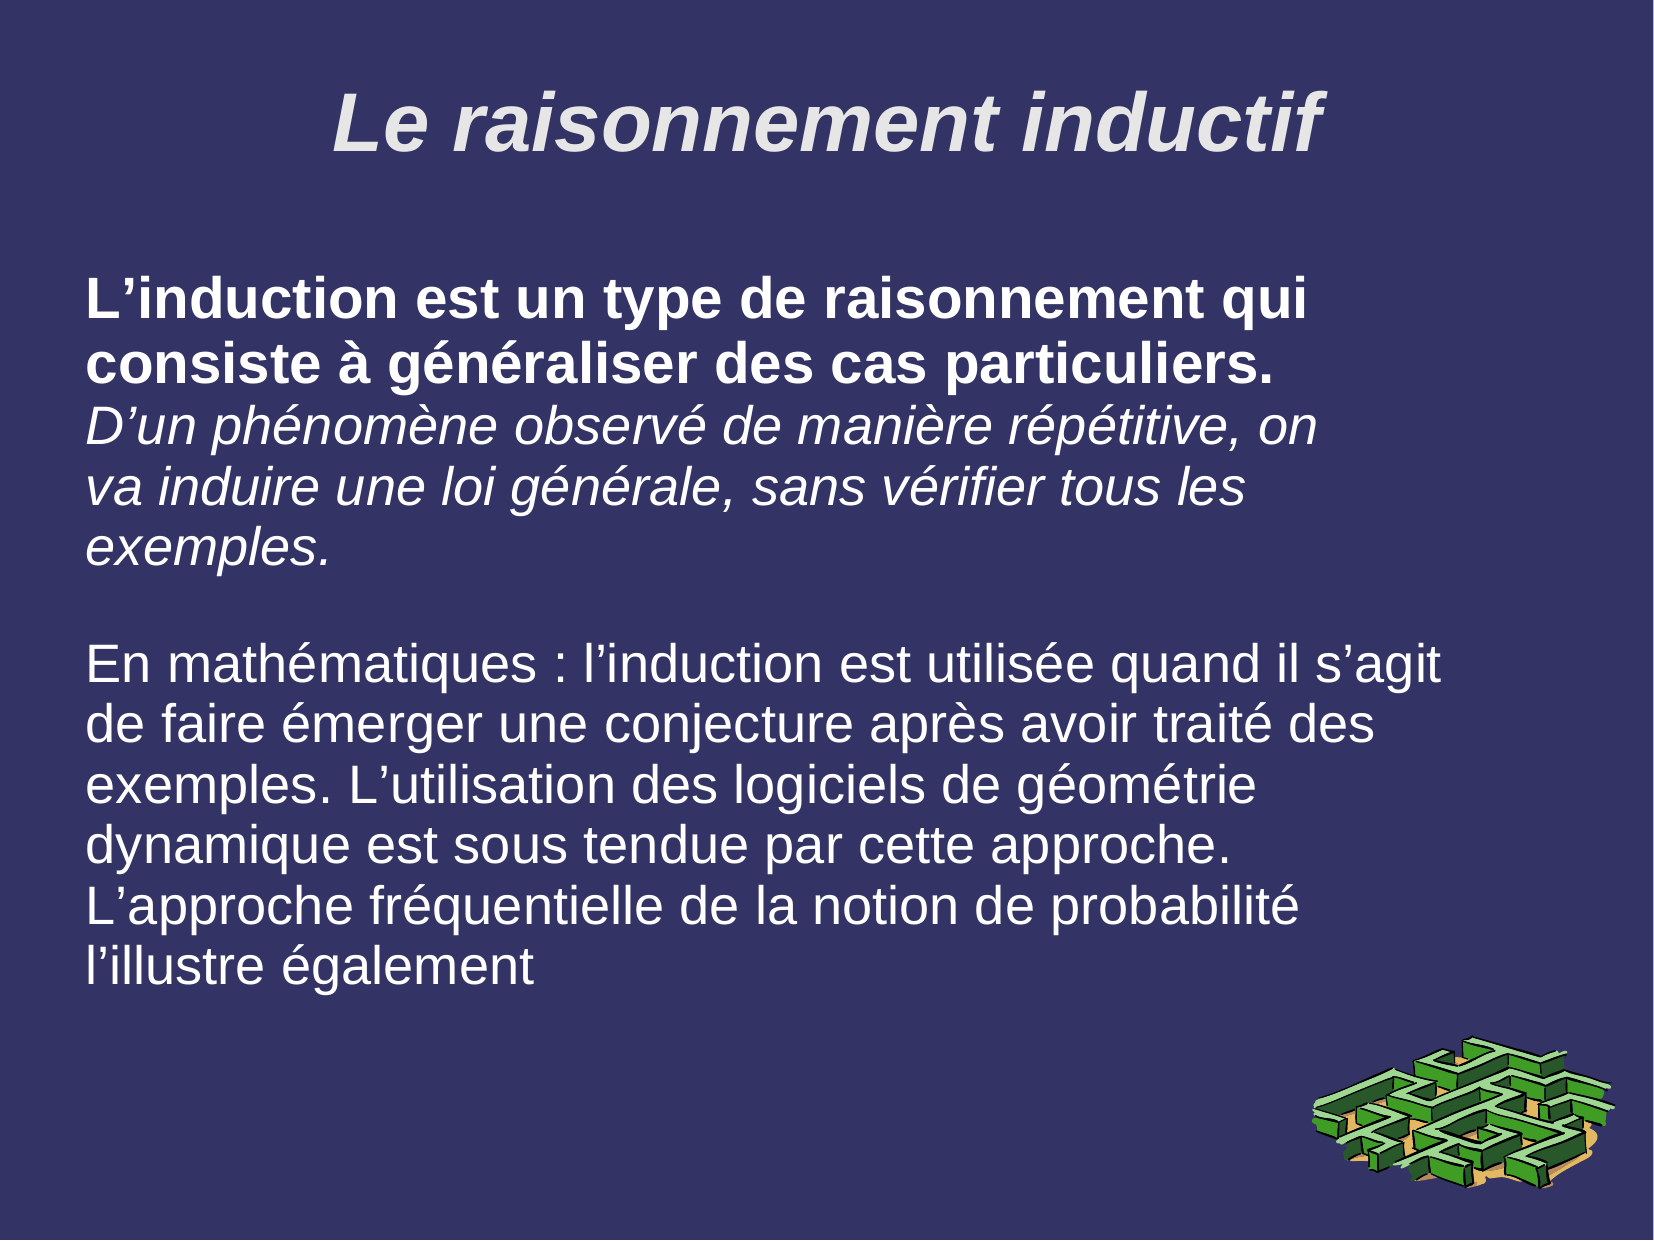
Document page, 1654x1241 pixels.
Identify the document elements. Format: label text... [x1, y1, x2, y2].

list L’induction est un type de raisonnement qui consiste à généraliser des cas particuliers. D’un phénomène observé de manière répétitive, on va induire une loi générale, sans vérifier tous les exemples. En mathématiques : l’induction est utilisée quand il s’agit de faire émerger une conjecture après avoir traité des exemples. L’utilisation des logiciels de géométrie dynamique est sous tendue par cette approche. L’approche fréquentielle de la notion de probabilité l’illustre également [85, 265, 1477, 1048]
title Le raisonnement inductif [121, 19, 1534, 227]
